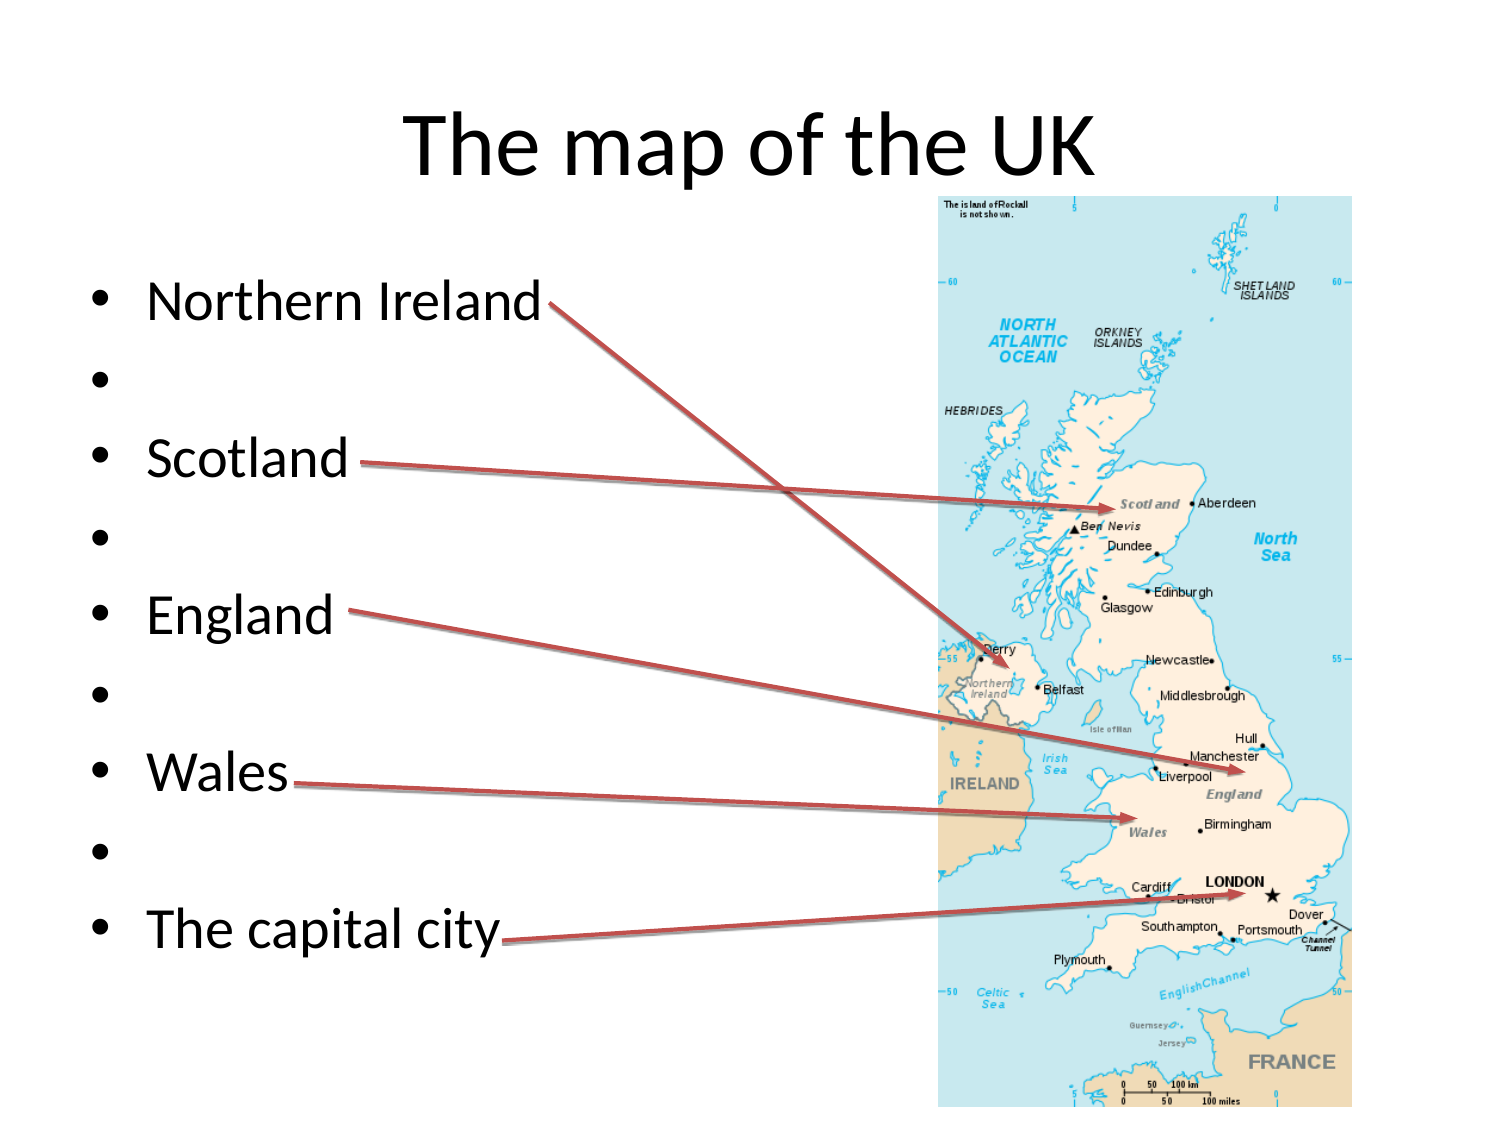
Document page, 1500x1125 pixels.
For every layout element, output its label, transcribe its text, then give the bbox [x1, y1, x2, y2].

list Northern Ireland Scotland England Wales The capital city [75, 262, 738, 1005]
picture [938, 196, 1352, 1107]
title The map of the UK [75, 45, 1426, 233]
